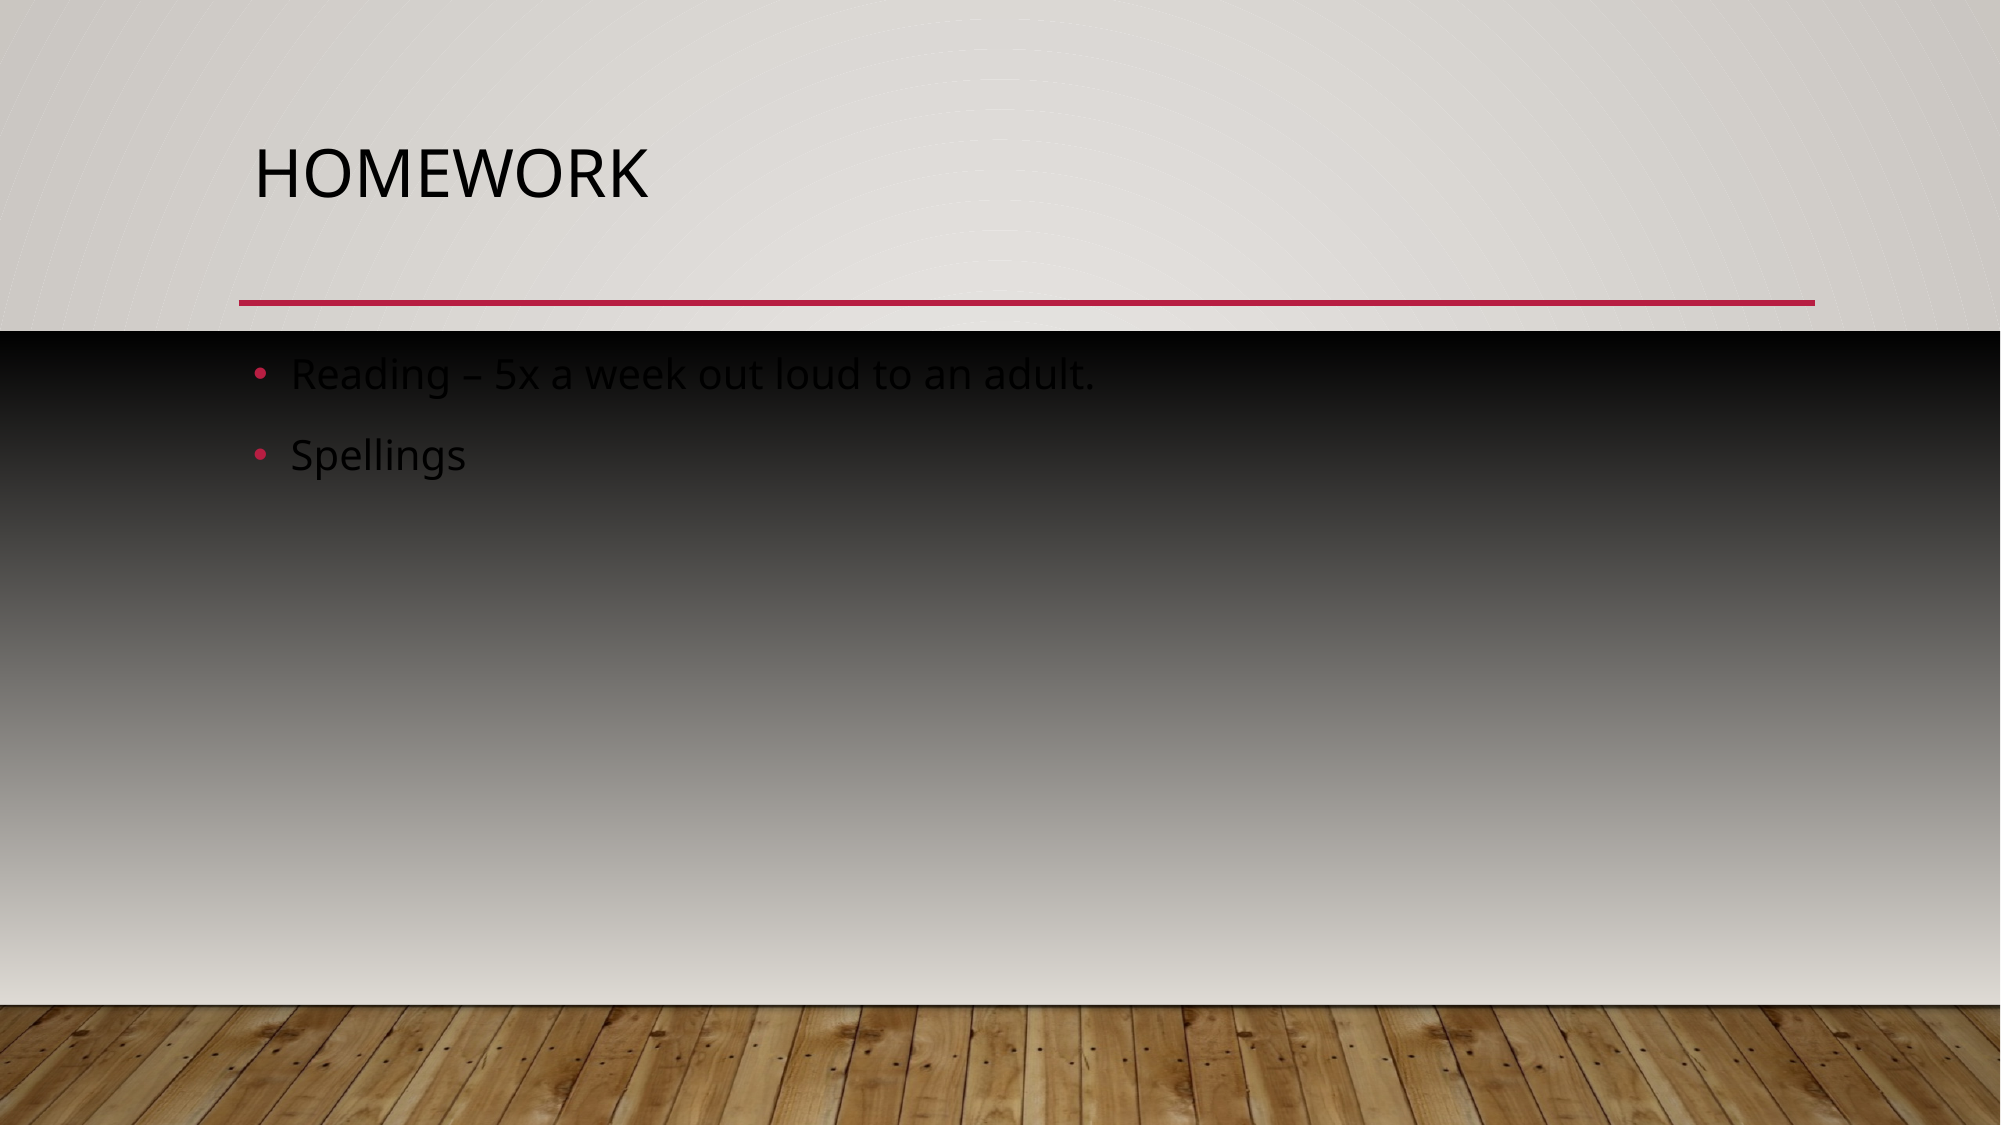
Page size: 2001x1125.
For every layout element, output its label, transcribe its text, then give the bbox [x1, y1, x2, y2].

list Reading – 5x a week out loud to an adult. Spellings [238, 330, 1814, 897]
title Homework [238, 131, 1814, 305]
